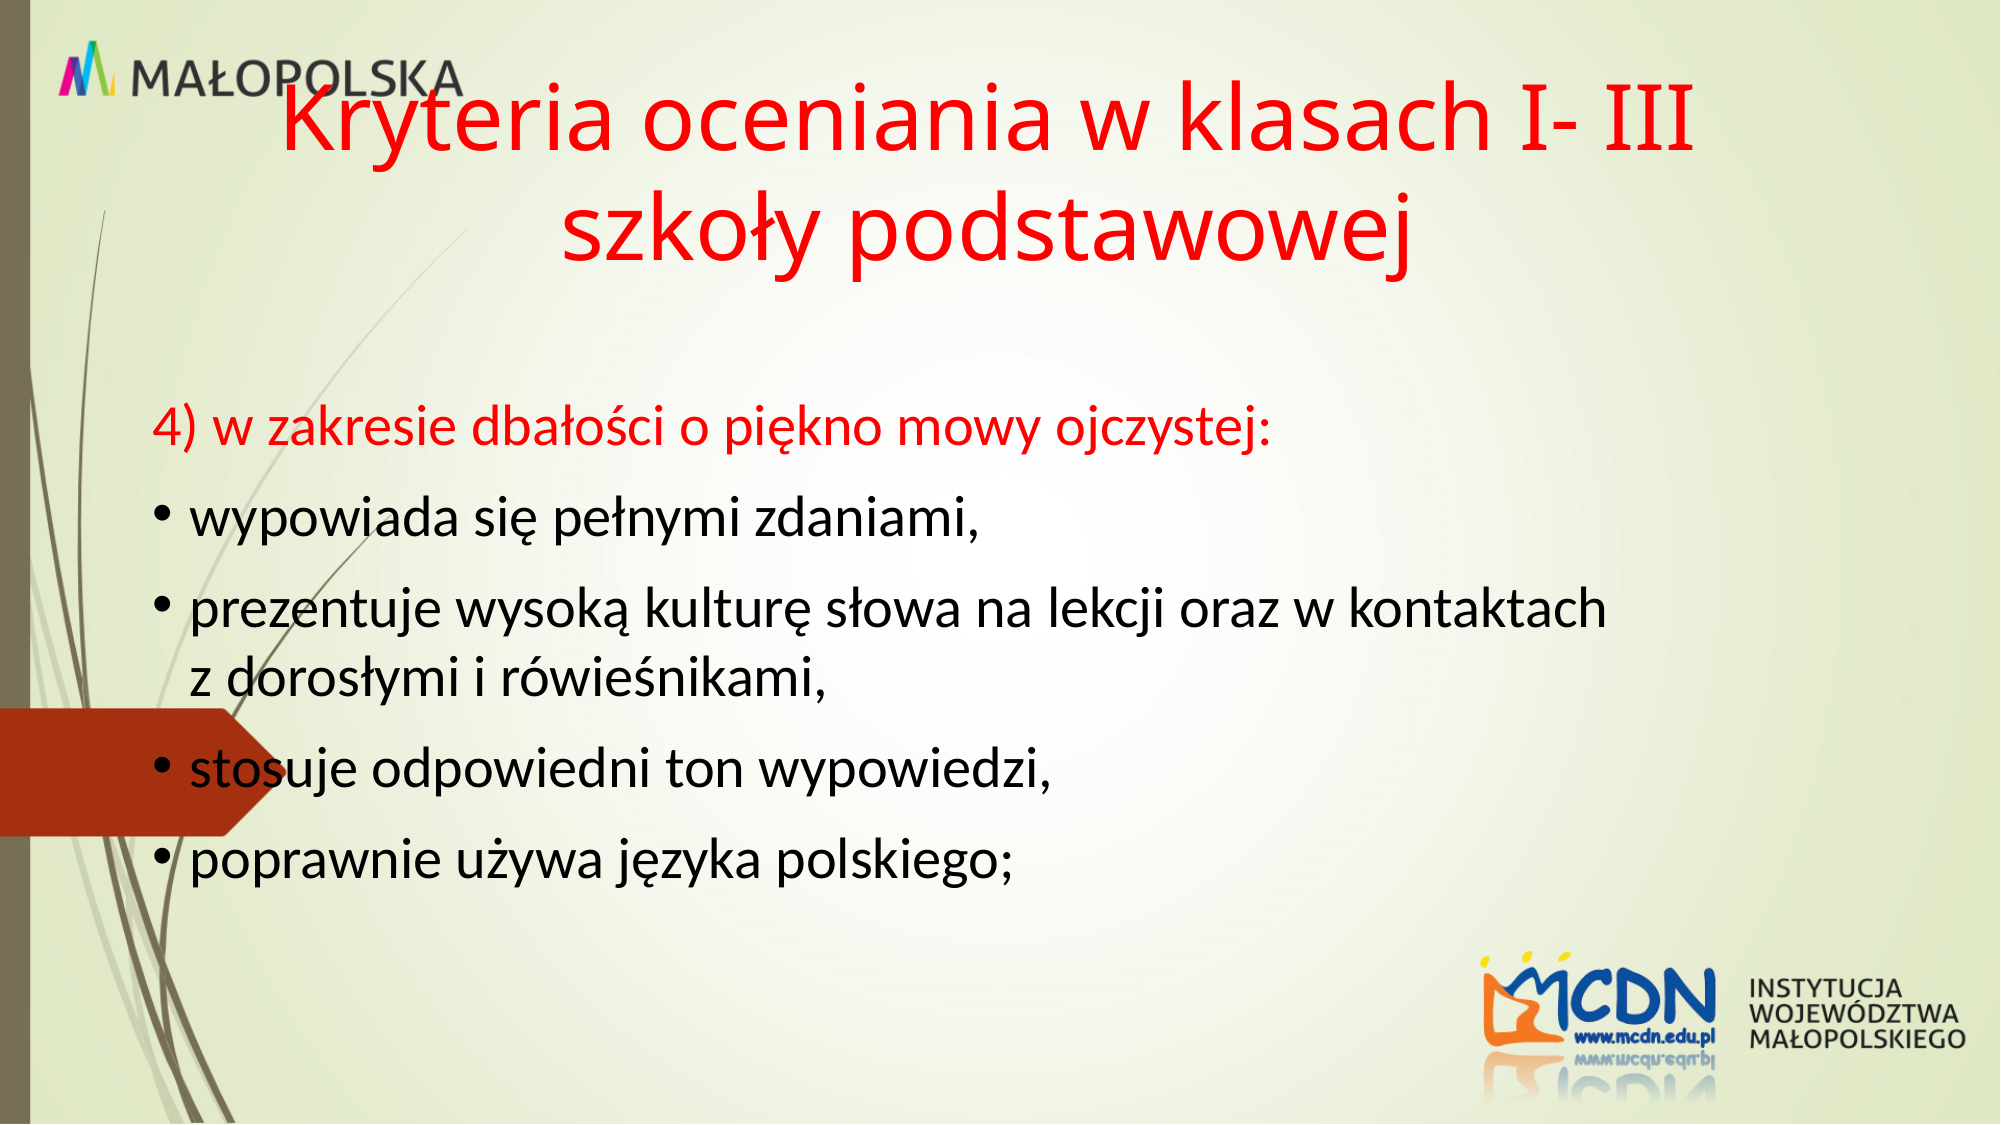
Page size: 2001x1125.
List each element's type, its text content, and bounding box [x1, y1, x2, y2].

list 4) w zakresie dbałości o piękno mowy ojczystej: wypowiada się pełnymi zdaniami, prezentuje wysoką kulturę słowa na lekcji oraz w kontaktach z dorosłymi i rówieśnikami, stosuje odpowiedni ton wypowiedzi, poprawnie używa języka polskiego; [137, 379, 1863, 1014]
title Kryteria oceniania w klasach I- III szkoły podstawowej [137, 59, 1863, 278]
picture [0, 0, 2001, 1125]
